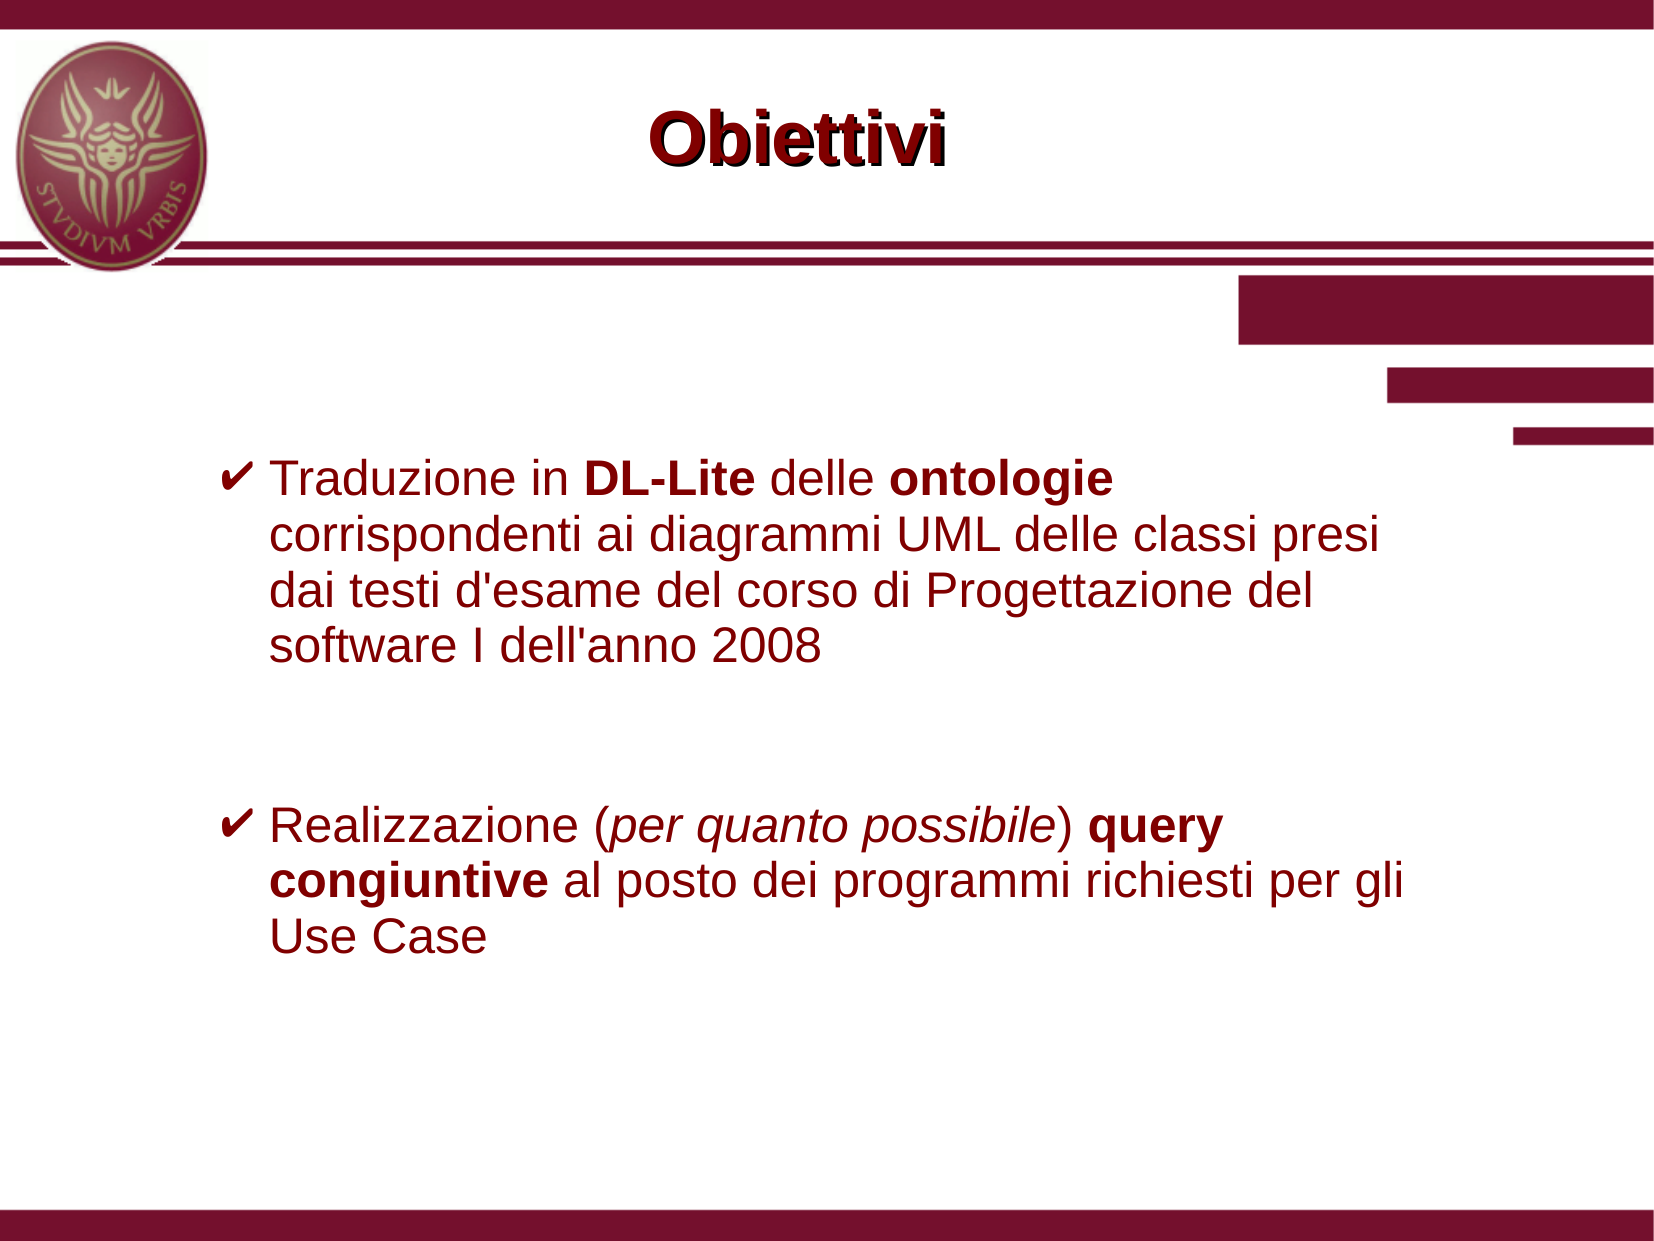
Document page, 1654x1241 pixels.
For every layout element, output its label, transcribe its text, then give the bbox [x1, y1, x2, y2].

text_box Traduzione in DL-Lite delle ontologie corrispondenti ai diagrammi UML delle classi presi dai testi d'esame del corso di Progettazione del software I dell'anno 2008 [206, 442, 1447, 681]
picture [0, 0, 1654, 1241]
text_box Obiettivi [324, 88, 1270, 187]
text_box Realizzazione (per quanto possibile) query congiuntive al posto dei programmi richiesti per gli Use Case [206, 789, 1447, 972]
